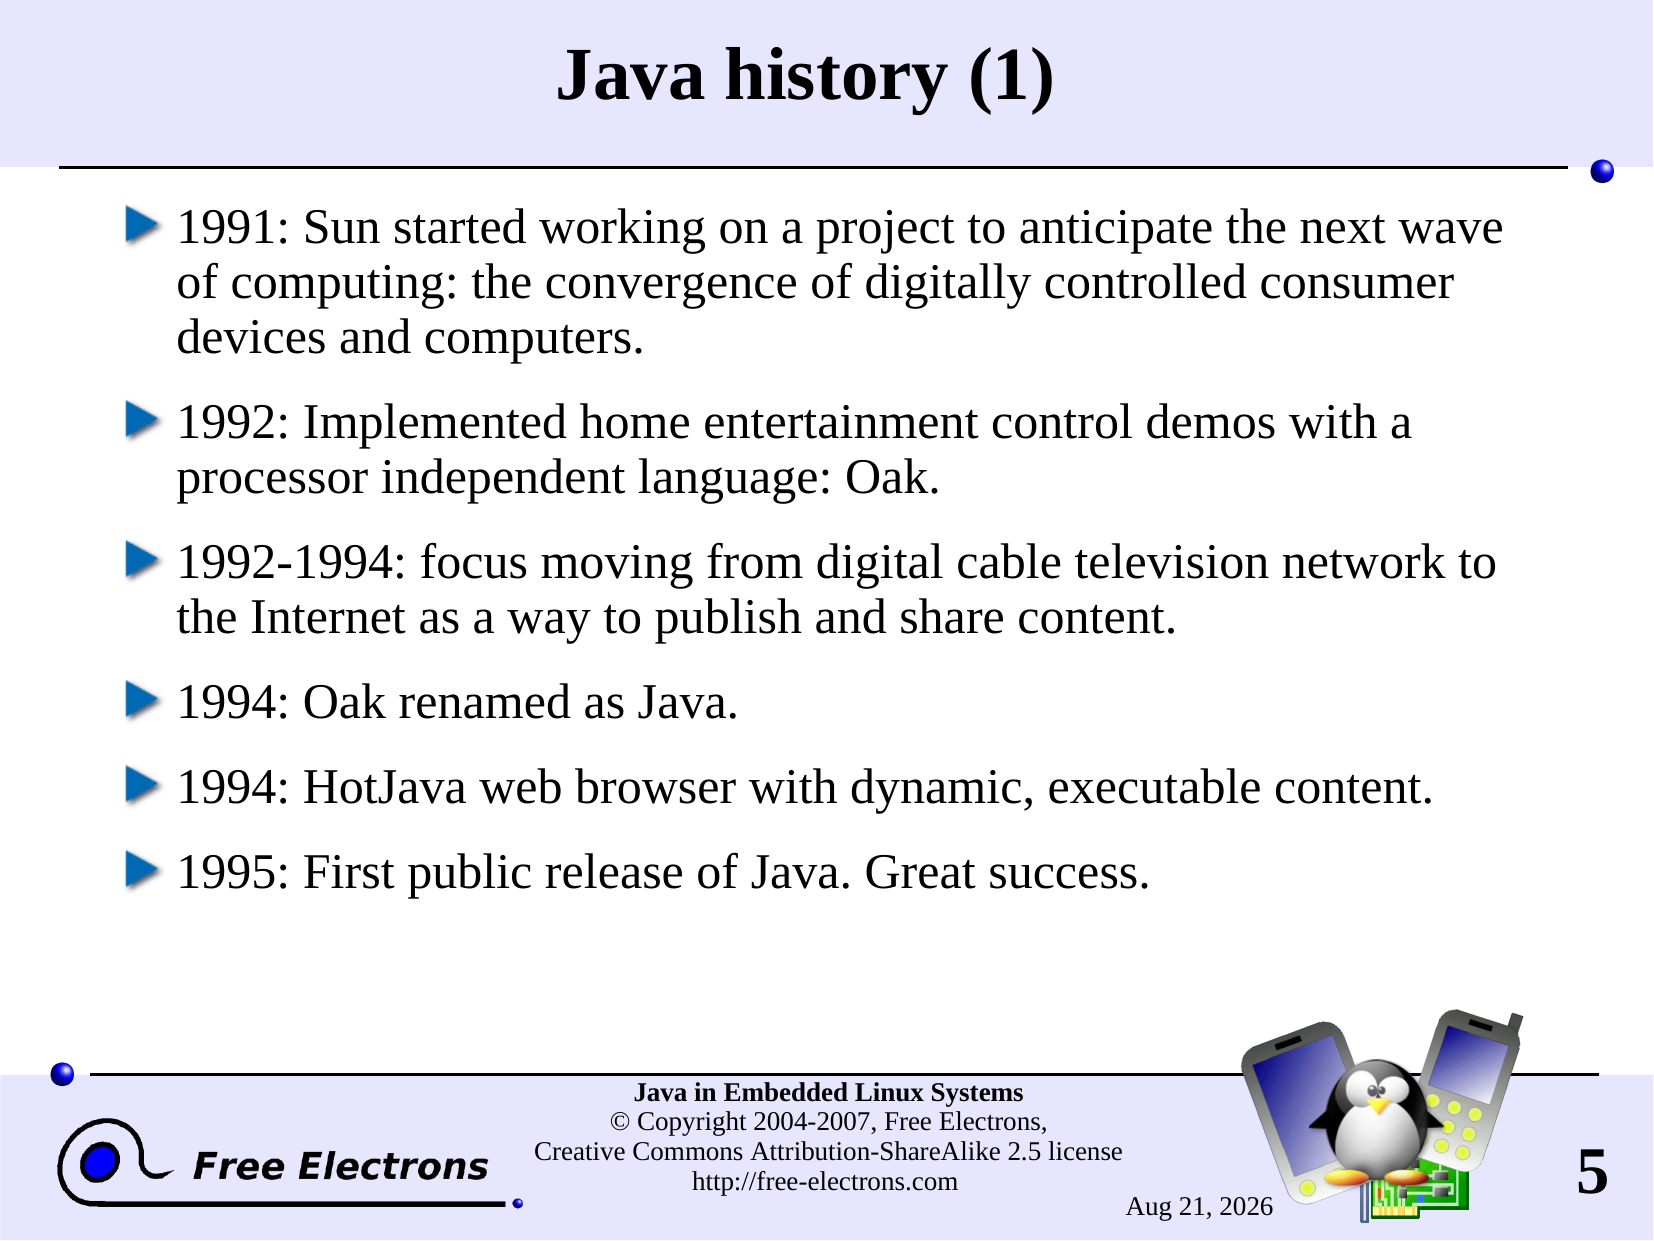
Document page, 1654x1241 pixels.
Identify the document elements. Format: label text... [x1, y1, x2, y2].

picture [1225, 1007, 1538, 1241]
list 1991: Sun started working on a project to anticipate the next wave of computing: the convergence of digitally controlled consumer devices and computers. 1992: Implemented home entertainment control demos with a processor independent language: Oak. 1992-1994: focus moving from digital cable television network to the Internet as a way to publish and share content. 1994: Oak renamed as Java. 1994: HotJava web browser with dynamic, executable content. 1995: First public release of Java. Great success. [105, 198, 1518, 1049]
picture [50, 1107, 527, 1216]
title Java history (1) [60, 25, 1551, 124]
